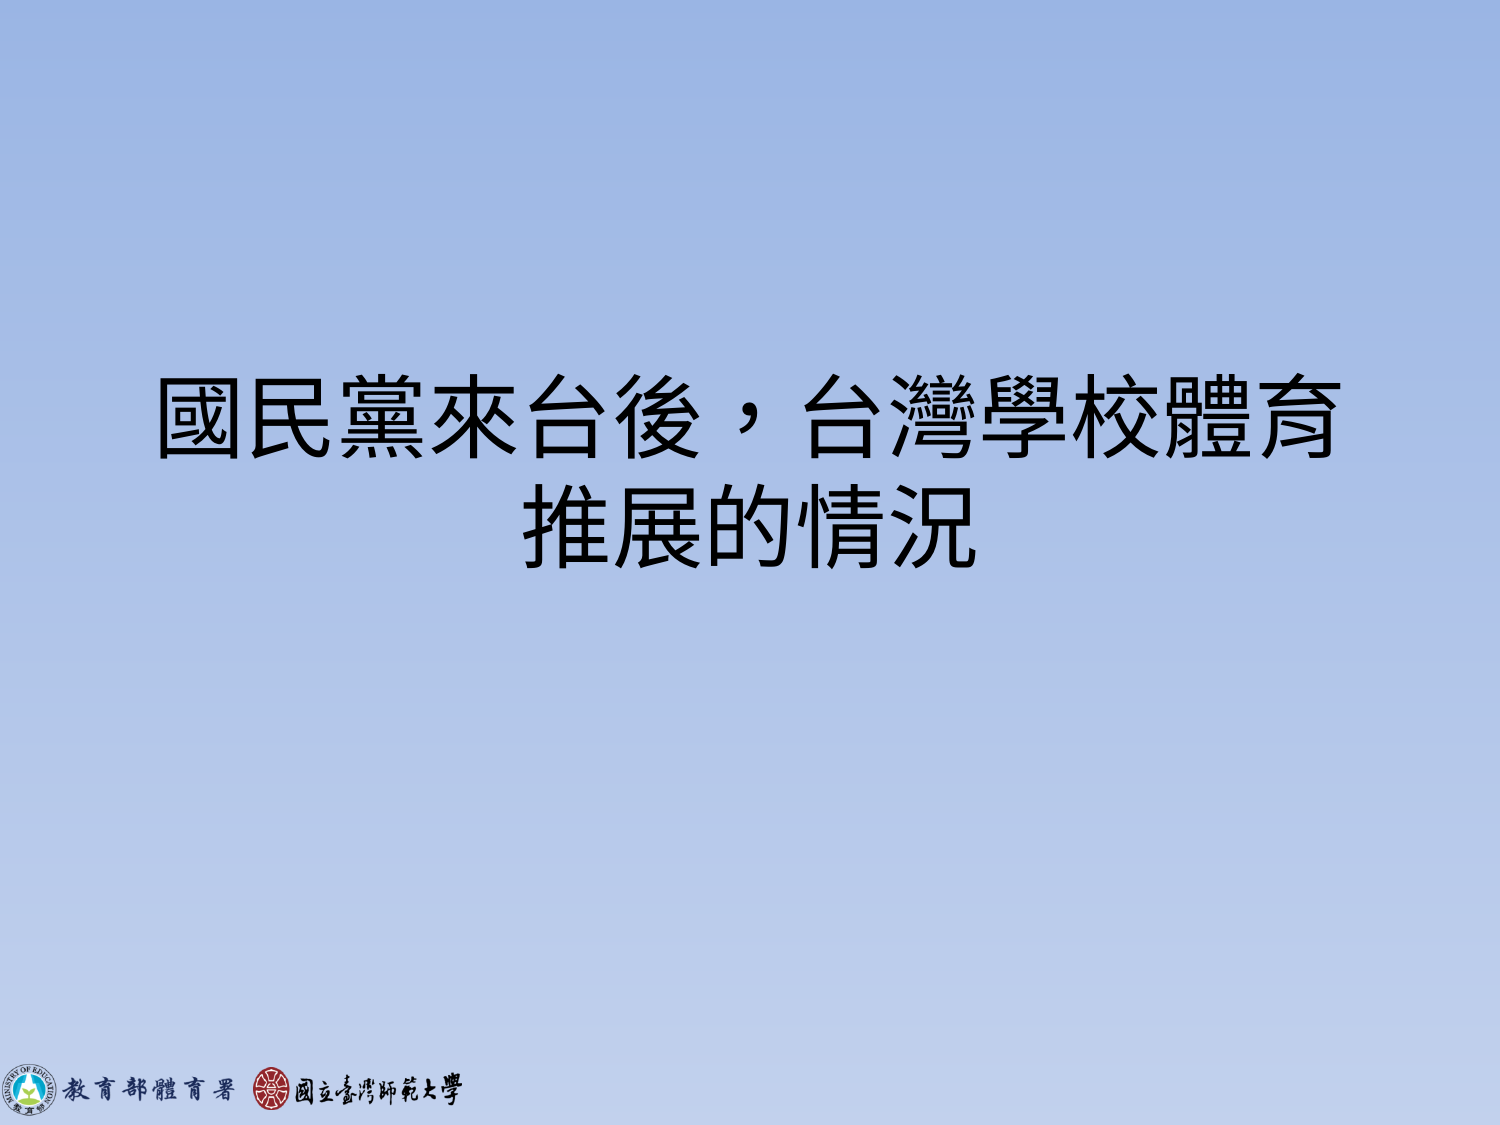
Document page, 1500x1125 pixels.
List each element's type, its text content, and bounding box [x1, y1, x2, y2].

title 國民黨來台後，台灣學校體育推展的情況 [112, 349, 1388, 591]
